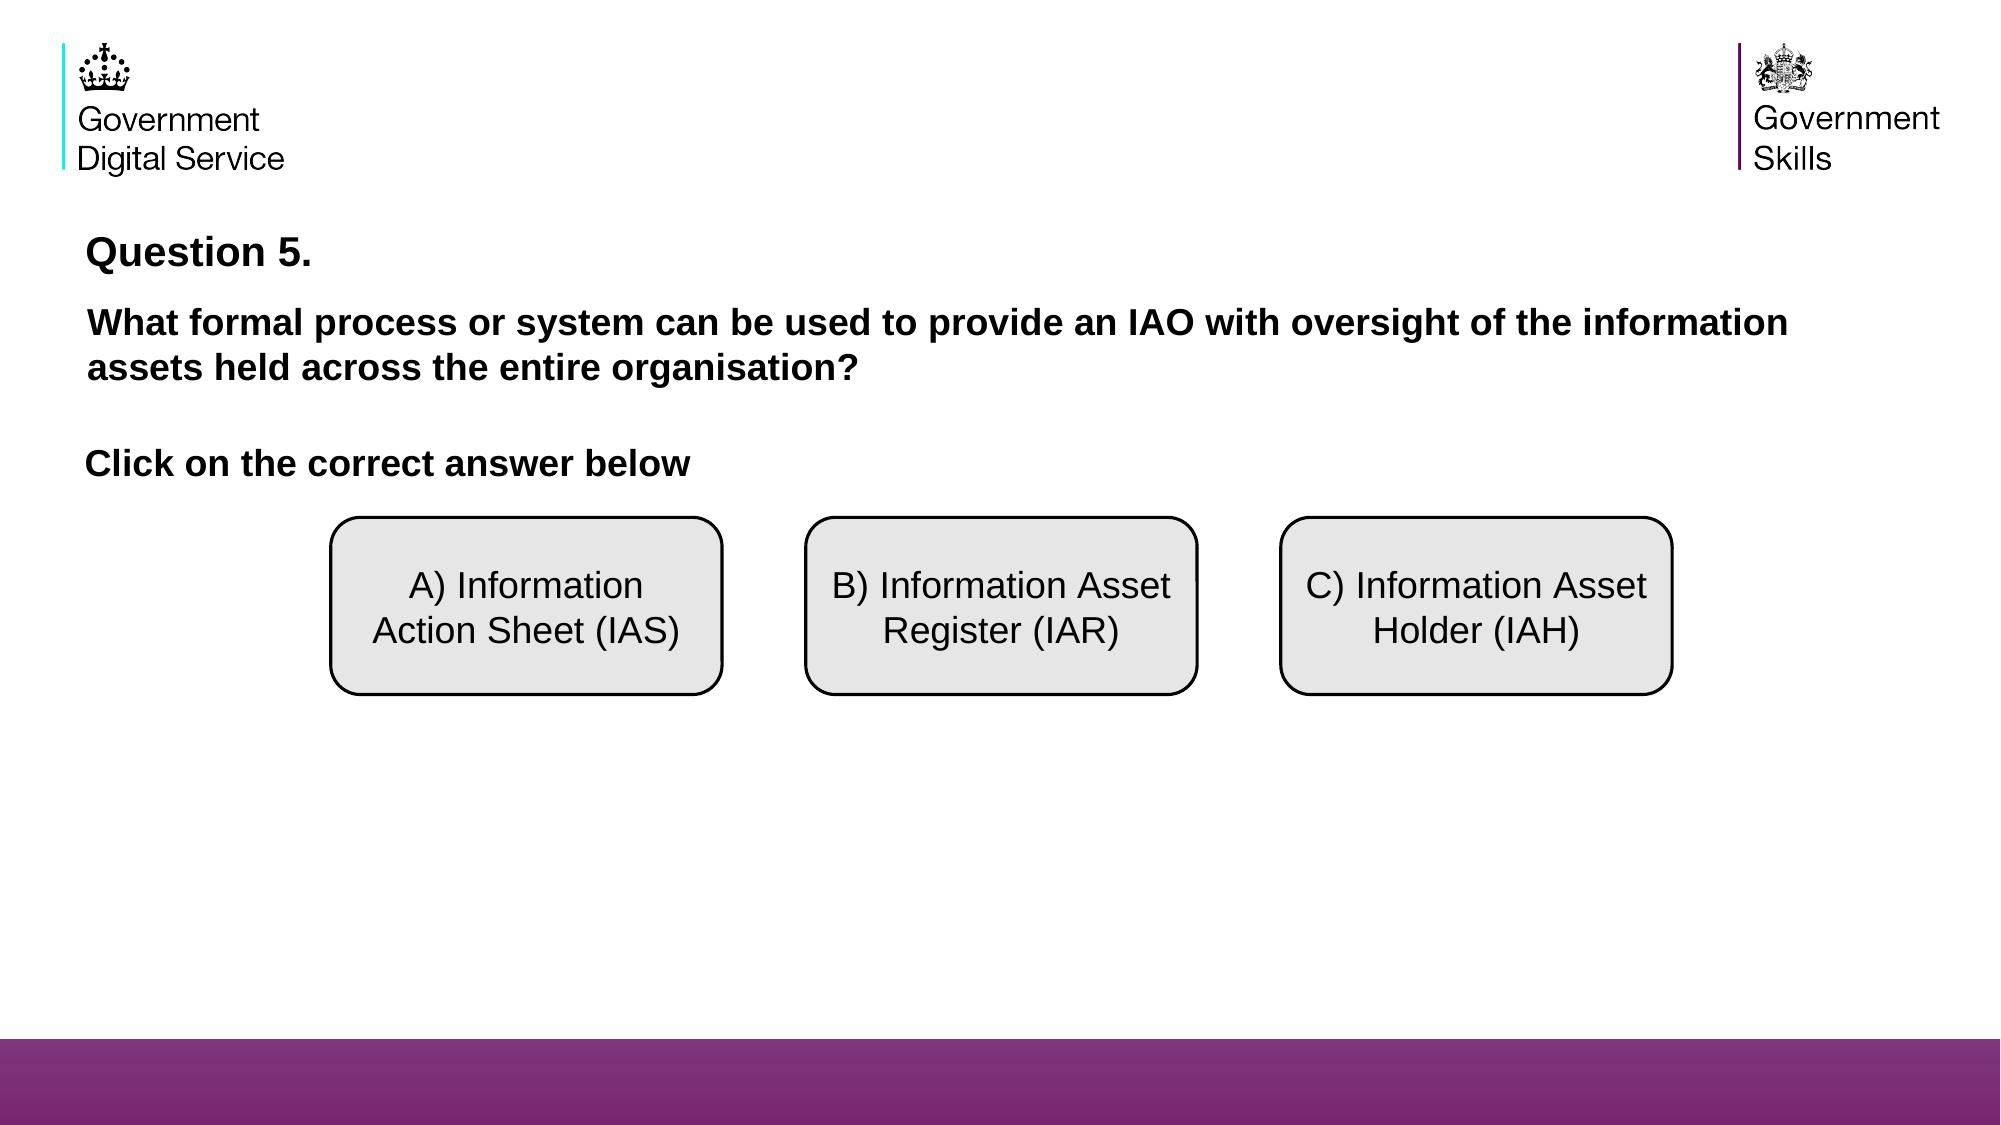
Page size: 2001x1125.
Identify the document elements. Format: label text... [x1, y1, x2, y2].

text_box A) Information Action Sheet (IAS) [330, 517, 723, 695]
text_box Click on the correct answer below [84, 428, 1099, 556]
title Question 5. [85, 222, 1811, 280]
text_box B) Information Asset Register (IAR) [805, 517, 1198, 695]
text_box What formal process or system can be used to provide an IAO with oversight of the information assets held across the entire organisation? [87, 298, 1916, 429]
text_box C) Information Asset Holder (IAH) [1280, 517, 1673, 695]
